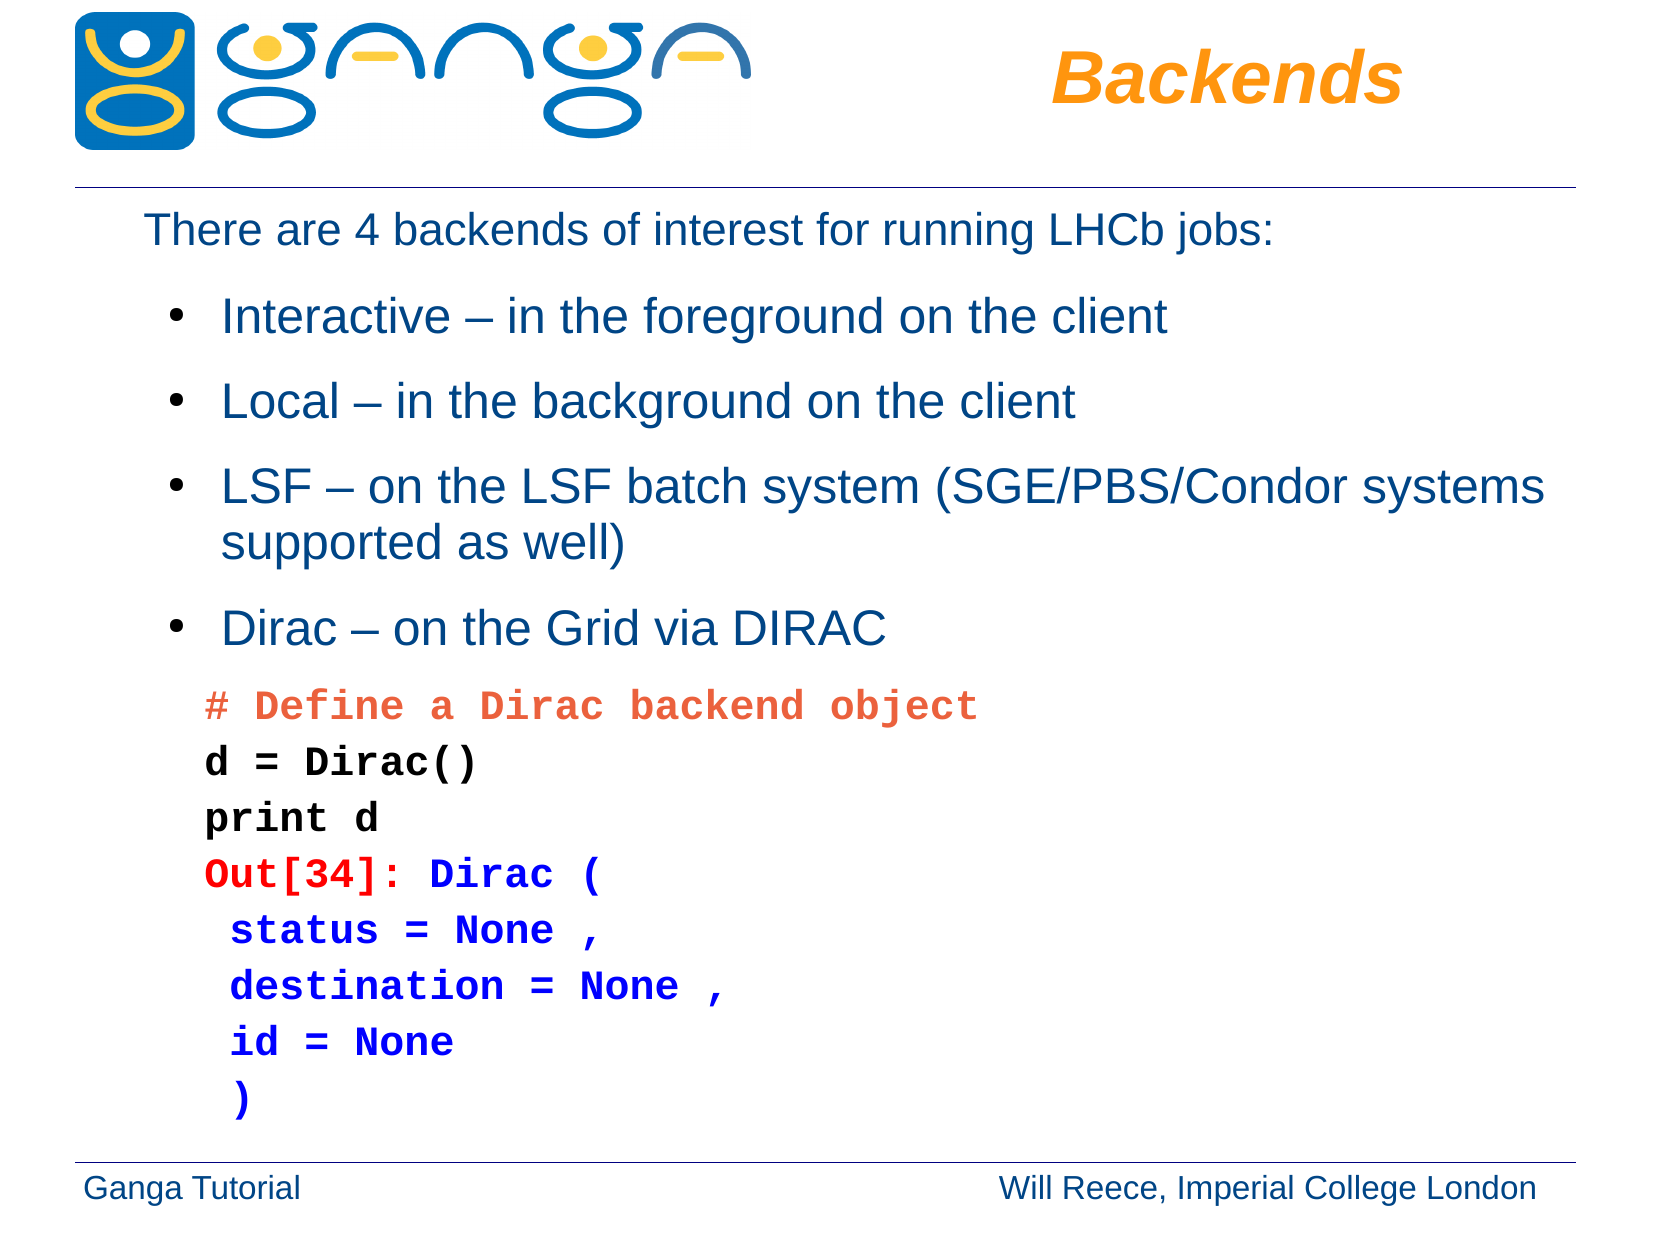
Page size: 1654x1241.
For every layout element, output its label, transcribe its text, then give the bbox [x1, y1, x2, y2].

list Interactive – in the foreground on the client Local – in the background on the client LSF – on the LSF batch system (SGE/PBS/Condor systems supported as well) Dirac – on the Grid via DIRAC # Define a Dirac backend object d = Dirac() print d Out[34]: Dirac ( status = None , destination = None , id = None ) [150, 288, 1654, 1241]
text_box Ganga Tutorial [68, 1162, 150, 1215]
title Backends [823, 35, 1635, 120]
picture [75, 12, 751, 151]
text_box There are 4 backends of interest for running LHCb jobs: [128, 196, 1290, 263]
